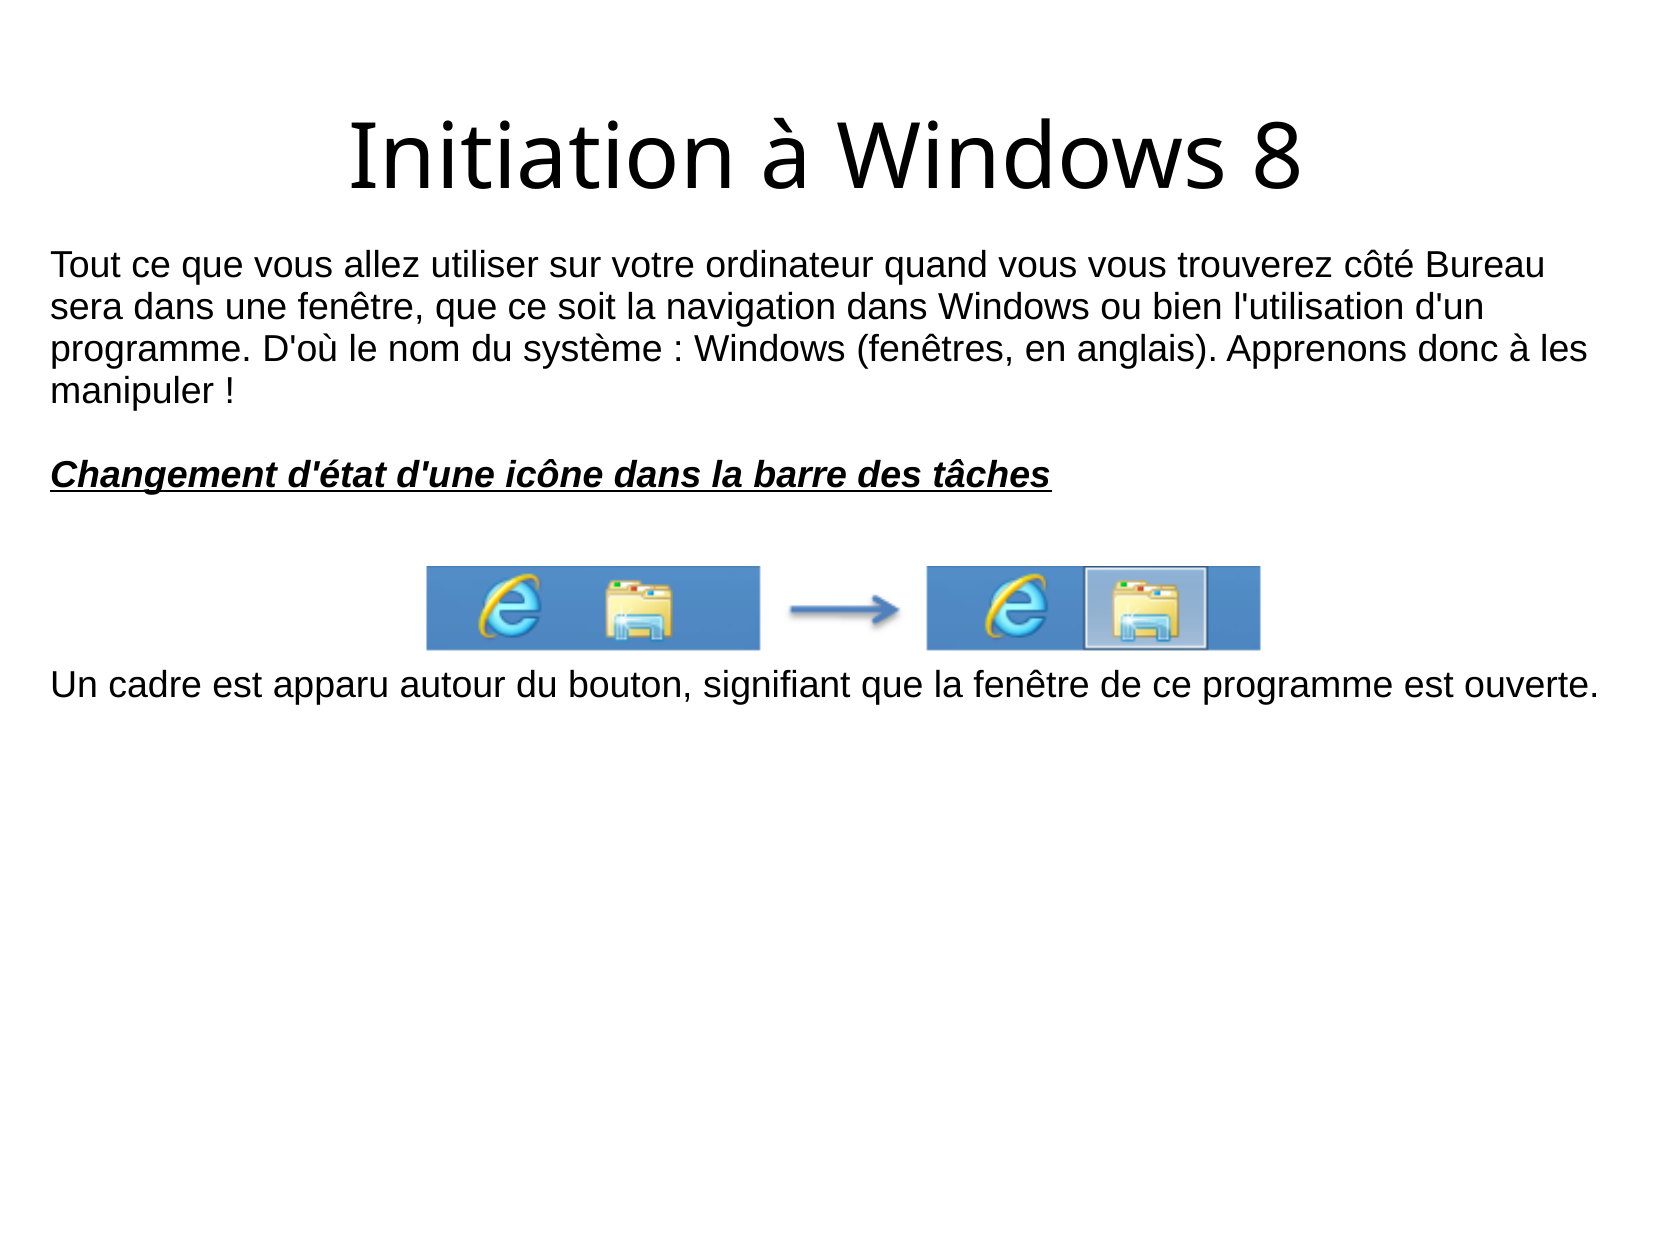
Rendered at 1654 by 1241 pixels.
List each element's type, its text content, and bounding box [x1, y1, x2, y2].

text_box Tout ce que vous allez utiliser sur votre ordinateur quand vous vous trouverez côté Bureau sera dans une fenêtre, que ce soit la navigation dans Windows ou bien l'utilisation d'un programme. D'où le nom du système : Windows (fenêtres, en anglais). Apprenons donc à les manipuler ! Changement d'état d'une icône dans la barre des tâches Un cadre est apparu autour du bouton, signifiant que la fenêtre de ce programme est ouverte. [35, 236, 1619, 719]
picture [425, 566, 1263, 655]
title Initiation à Windows 8 [82, 49, 1571, 236]
